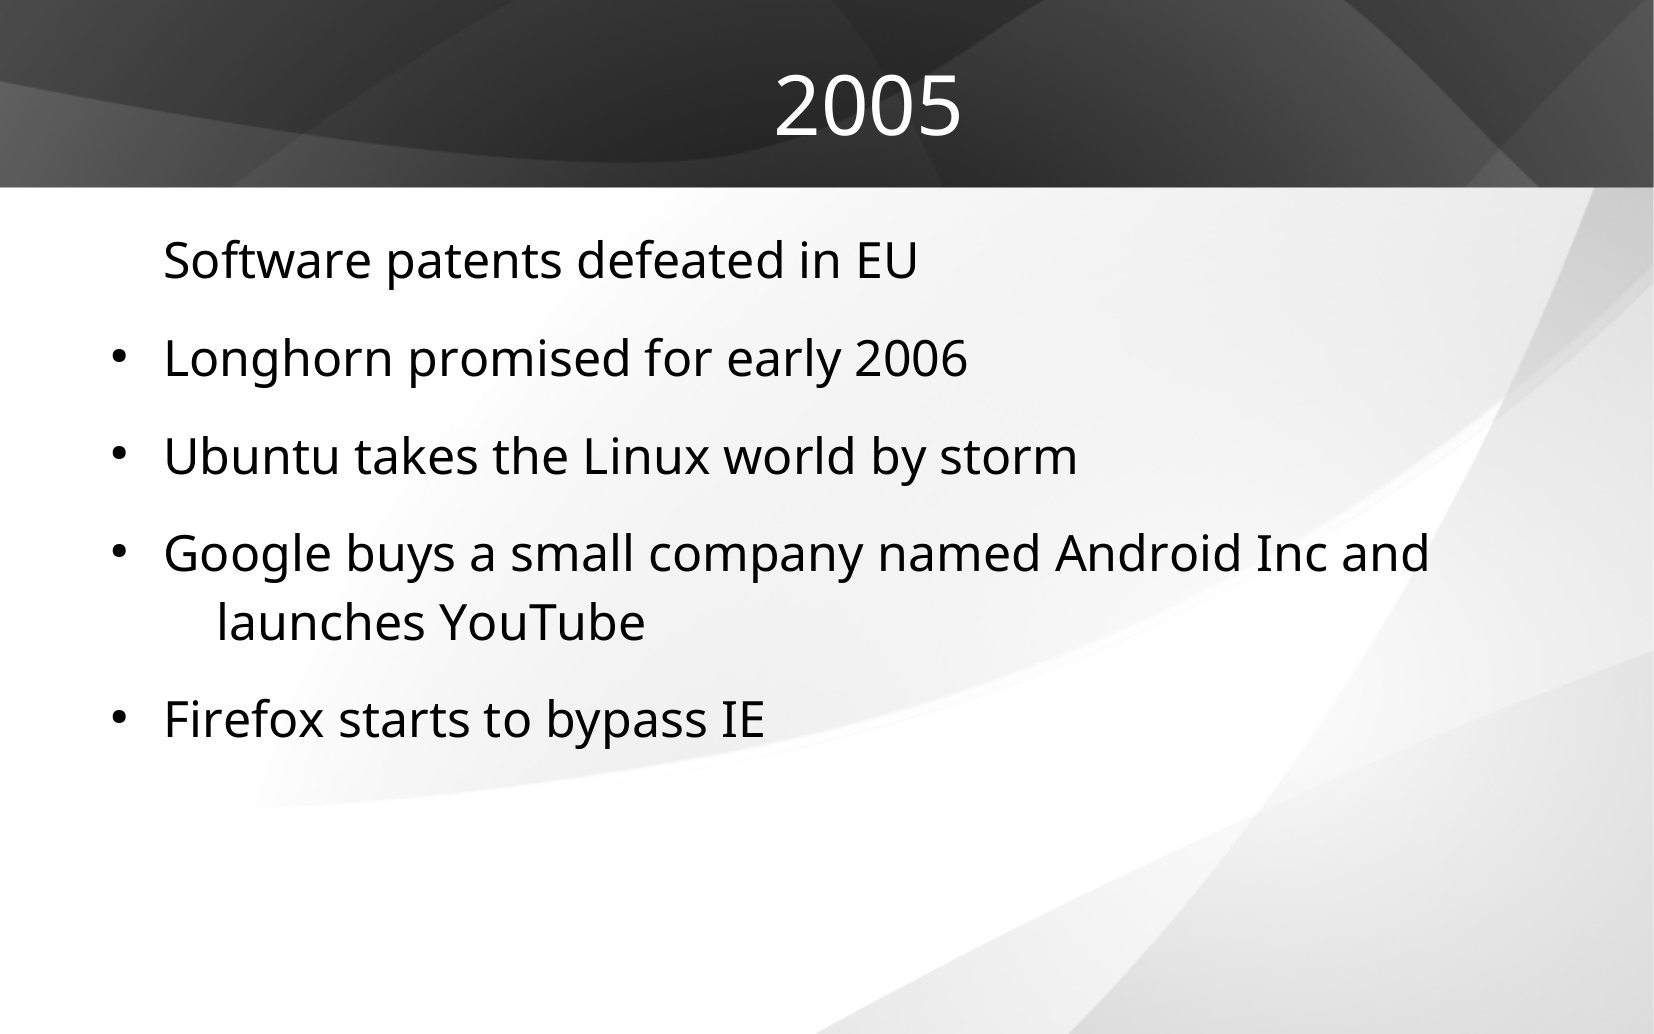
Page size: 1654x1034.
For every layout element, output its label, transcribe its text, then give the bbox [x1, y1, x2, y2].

picture [0, 0, 1654, 1034]
title 2005 [124, 0, 1613, 208]
list Software patents defeated in EU Longhorn promised for early 2006 Ubuntu takes the Linux world by storm Google buys a small company named Android Inc and launches YouTube Firefox starts to bypass IE [75, 225, 1613, 1013]
